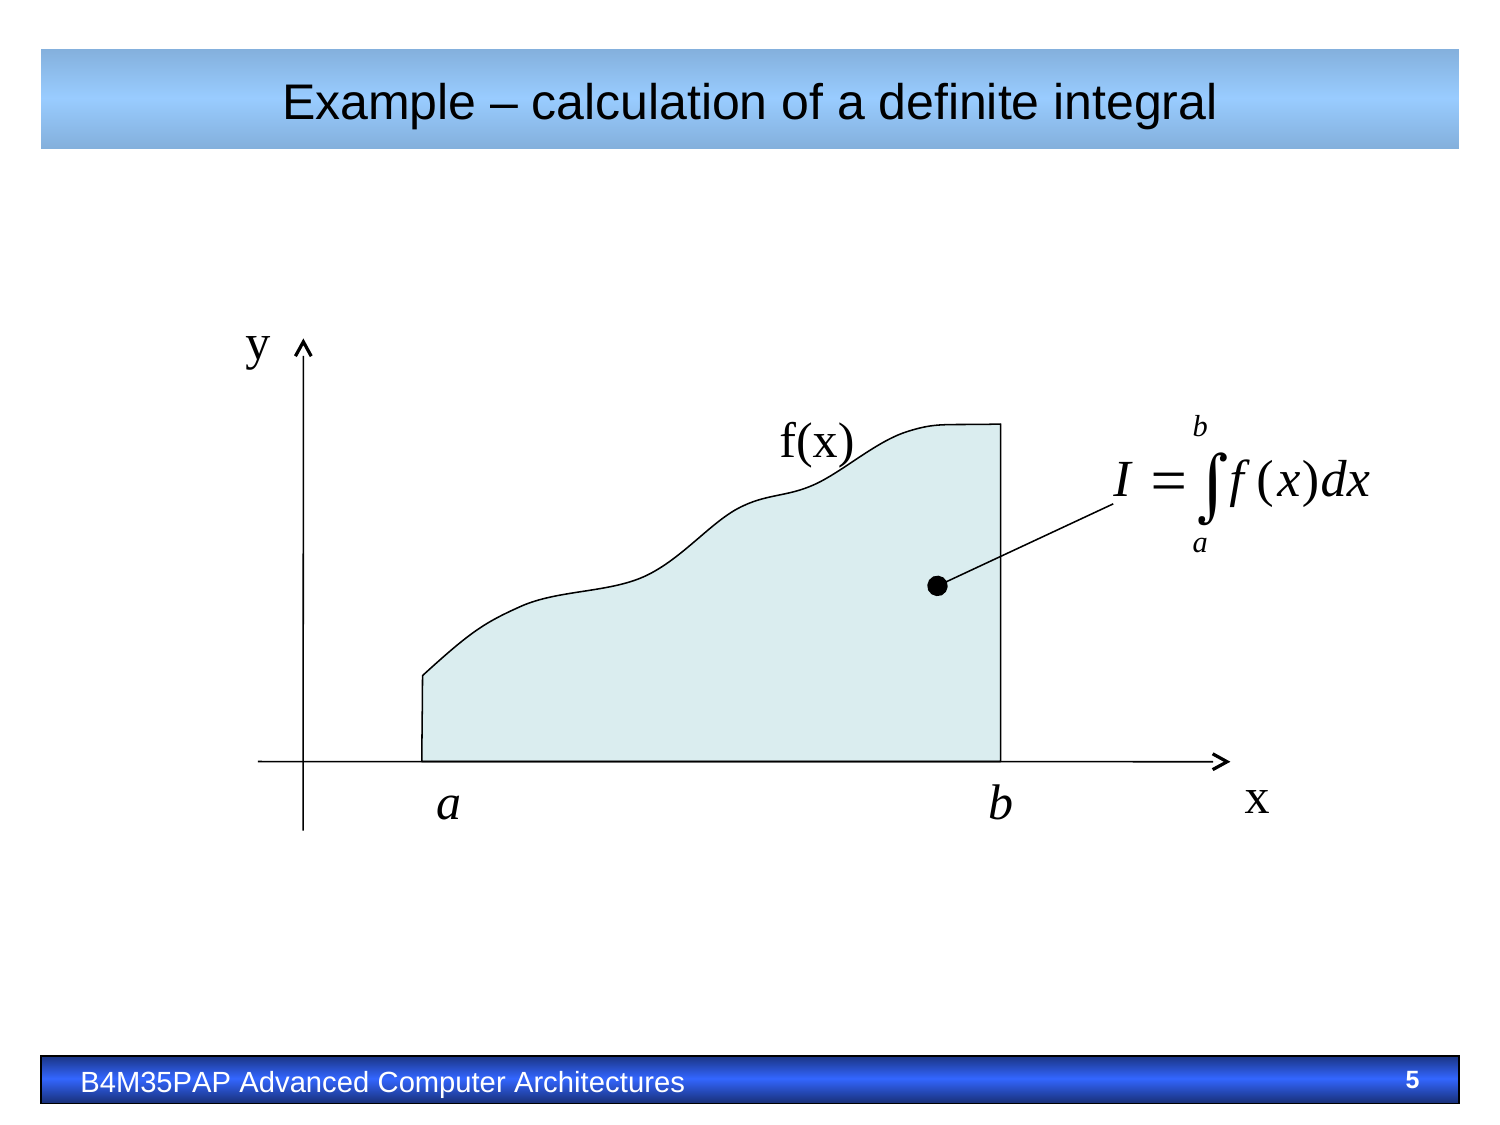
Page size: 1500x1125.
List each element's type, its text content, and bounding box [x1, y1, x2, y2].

text_box [421, 424, 1001, 762]
text_box x [1136, 756, 1378, 832]
text_box y [137, 302, 379, 377]
title Example – calculation of a definite integral [41, 49, 1459, 149]
chart [1103, 400, 1378, 566]
text_box a [328, 761, 569, 837]
text_box [257, 377, 328, 831]
text_box f(x) [696, 400, 938, 476]
text_box b [880, 761, 1122, 837]
